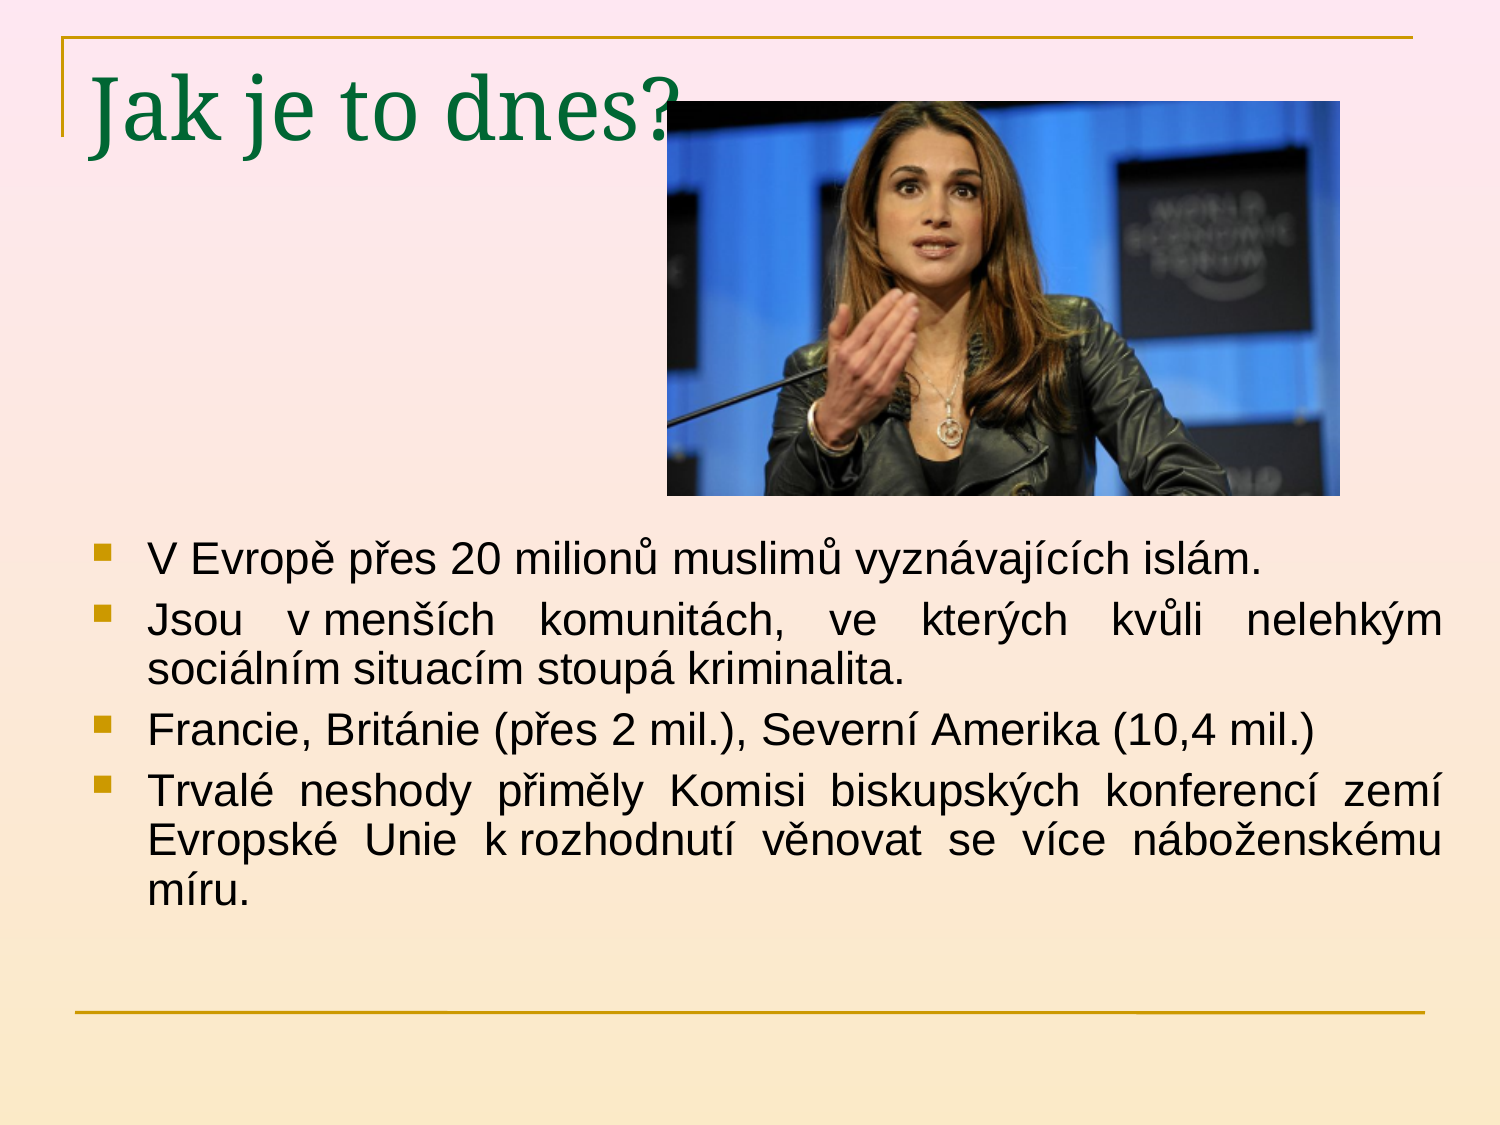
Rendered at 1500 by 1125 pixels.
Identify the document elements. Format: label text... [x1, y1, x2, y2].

list V Evropě přes 20 milionů muslimů vyznávajících islám. Jsou v menších komunitách, ve kterých kvůli nelehkým sociálním situacím stoupá kriminalita. Francie, Británie (přes 2 mil.), Severní Amerika (10,4 mil.) Trvalé neshody přiměly Komisi biskupských konferencí zemí Evropské Unie k rozhodnutí věnovat se více náboženskému míru. [76, 527, 1459, 984]
title Jak je to dnes? [75, 45, 1426, 233]
picture [667, 101, 1340, 496]
